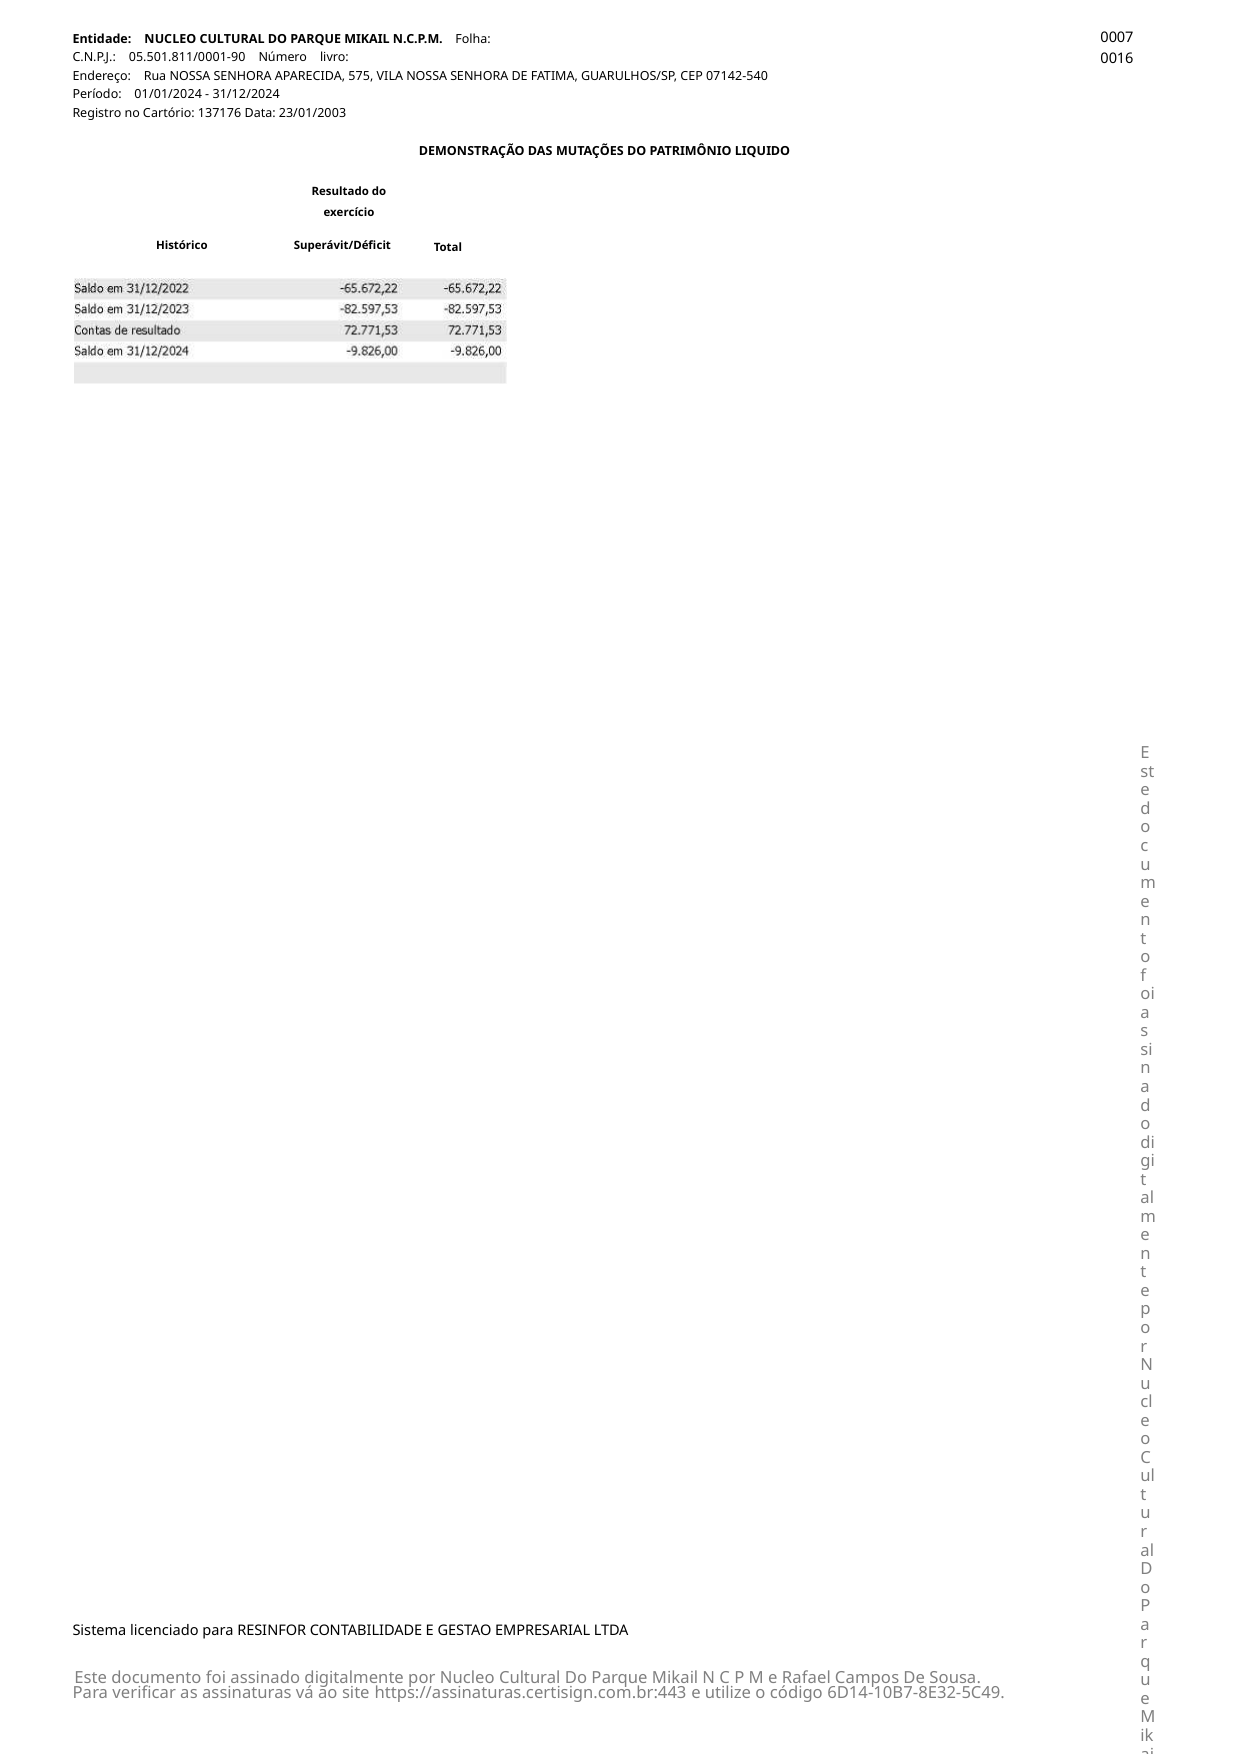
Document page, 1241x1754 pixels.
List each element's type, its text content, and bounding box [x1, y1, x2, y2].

text_box Total [434, 240, 470, 255]
text_box Superávit/Déficit [294, 238, 404, 257]
text_box 0007 0016 [1100, 27, 1136, 63]
text_box Sistema licenciado para RESINFOR CONTABILIDADE E GESTAO EMPRESARIAL LTDA [72, 1621, 1010, 1637]
text_box DEMONSTRAÇÃO DAS MUTAÇÕES DO PATRIMÔNIO LIQUIDO [393, 143, 816, 156]
text_box Histórico [156, 238, 215, 255]
text_box Resultado do exercício [307, 178, 391, 214]
text_box Este documento foi assinado digitalmente por Nucleo Cultural Do Parque Mikail N C P M e Rafael Campos De Sousa. Para verificar as assinaturas vá ao site https://assinaturas.certisign.com.br:443 e utilize o código 6D14-10B7-8E32-5C49. [1140, 744, 1180, 1639]
picture [74, 278, 507, 384]
text_box Entidade: NUCLEO CULTURAL DO PARQUE MIKAIL N.C.P.M. Folha: C.N.P.J.: 05.501.811/0001-90 Número livro: Endereço: Rua NOSSA SENHORA APARECIDA, 575, VILA NOSSA SENHORA DE FATIMA, GUARULHOS/SP, CEP 07142-540 Período: 01/01/2024 - 31/12/2024 Registro no Cartório: 137176 Data: 23/01/2003 [73, 27, 1033, 121]
text_box Este documento foi assinado digitalmente por Nucleo Cultural Do Parque Mikail N C P M e Rafael Campos De Sousa. Para verificar as assinaturas vá ao site https://assinaturas.certisign.com.br:443 e utilize o código 6D14-10B7-8E32-5C49. [72, 1668, 1010, 1705]
